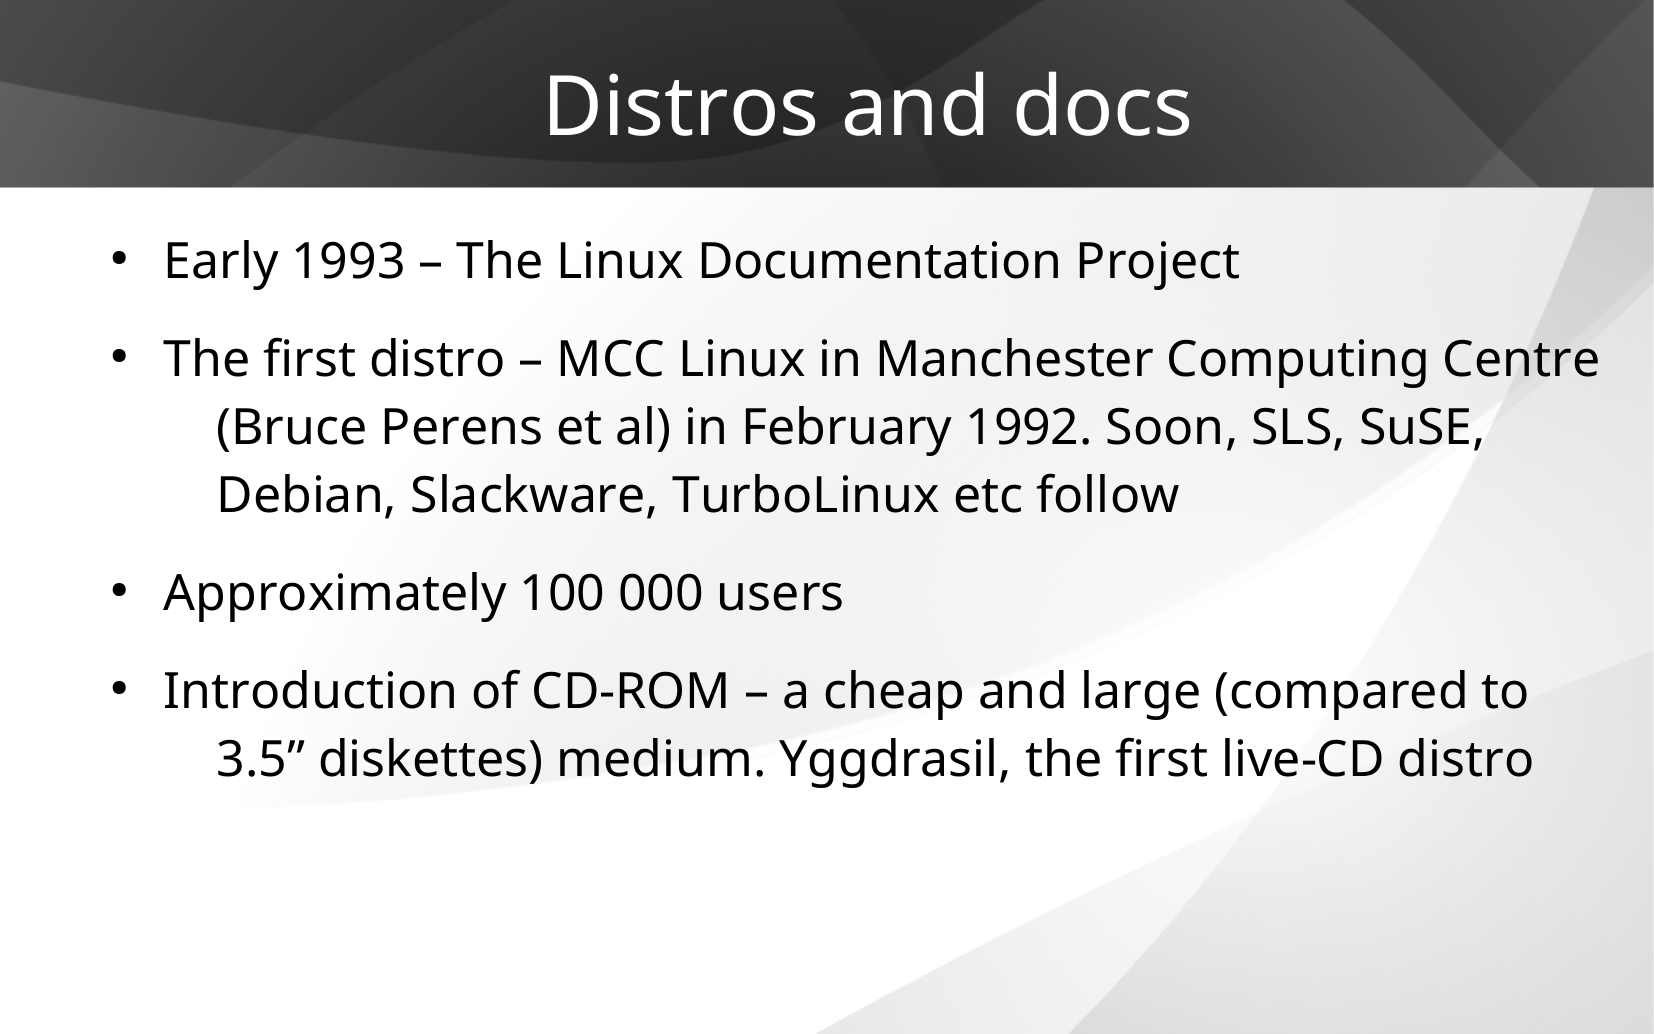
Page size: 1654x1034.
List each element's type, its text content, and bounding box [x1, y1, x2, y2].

picture [0, 0, 1654, 1034]
title Distros and docs [124, 0, 1613, 208]
list Early 1993 – The Linux Documentation Project The first distro – MCC Linux in Manchester Computing Centre (Bruce Perens et al) in February 1992. Soon, SLS, SuSE, Debian, Slackware, TurboLinux etc follow Approximately 100 000 users Introduction of CD-ROM – a cheap and large (compared to 3.5” diskettes) medium. Yggdrasil, the first live-CD distro [75, 225, 1613, 1013]
